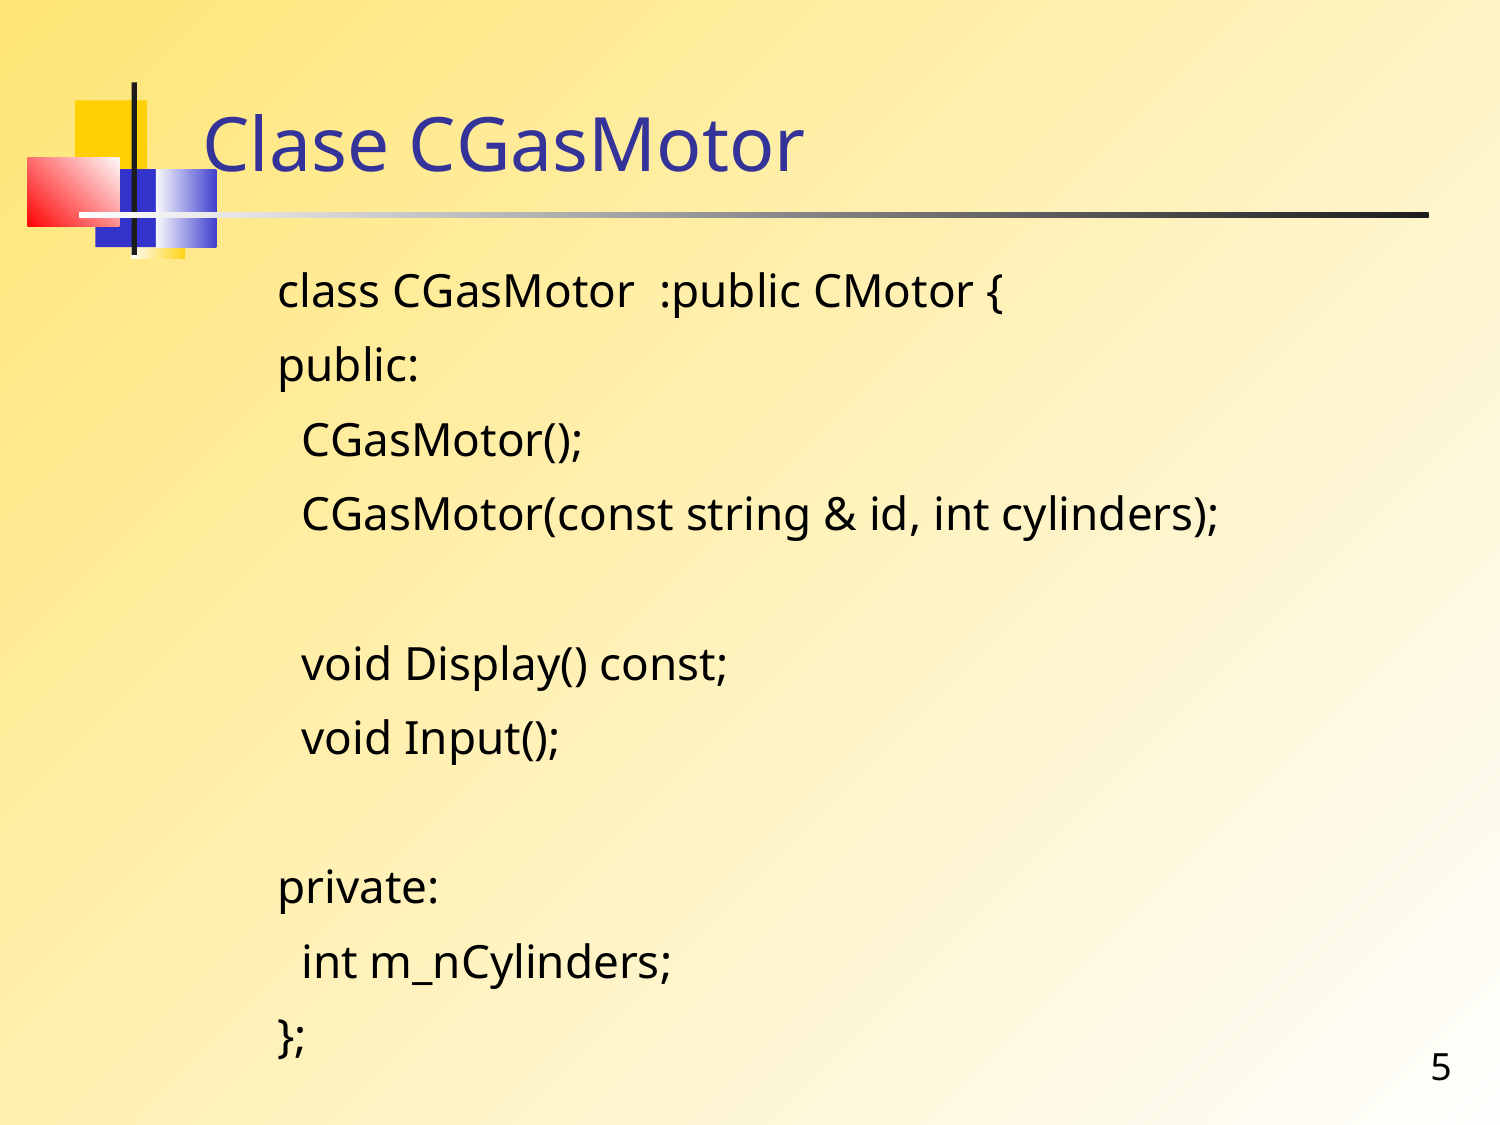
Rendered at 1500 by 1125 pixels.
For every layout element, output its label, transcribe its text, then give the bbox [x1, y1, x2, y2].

title Clase CGasMotor [187, 37, 1466, 201]
list class CGasMotor :public CMotor { public: CGasMotor(); CGasMotor(const string & id, int cylinders); void Display() const; void Input(); private: int m_nCylinders; }; [262, 249, 1463, 1055]
